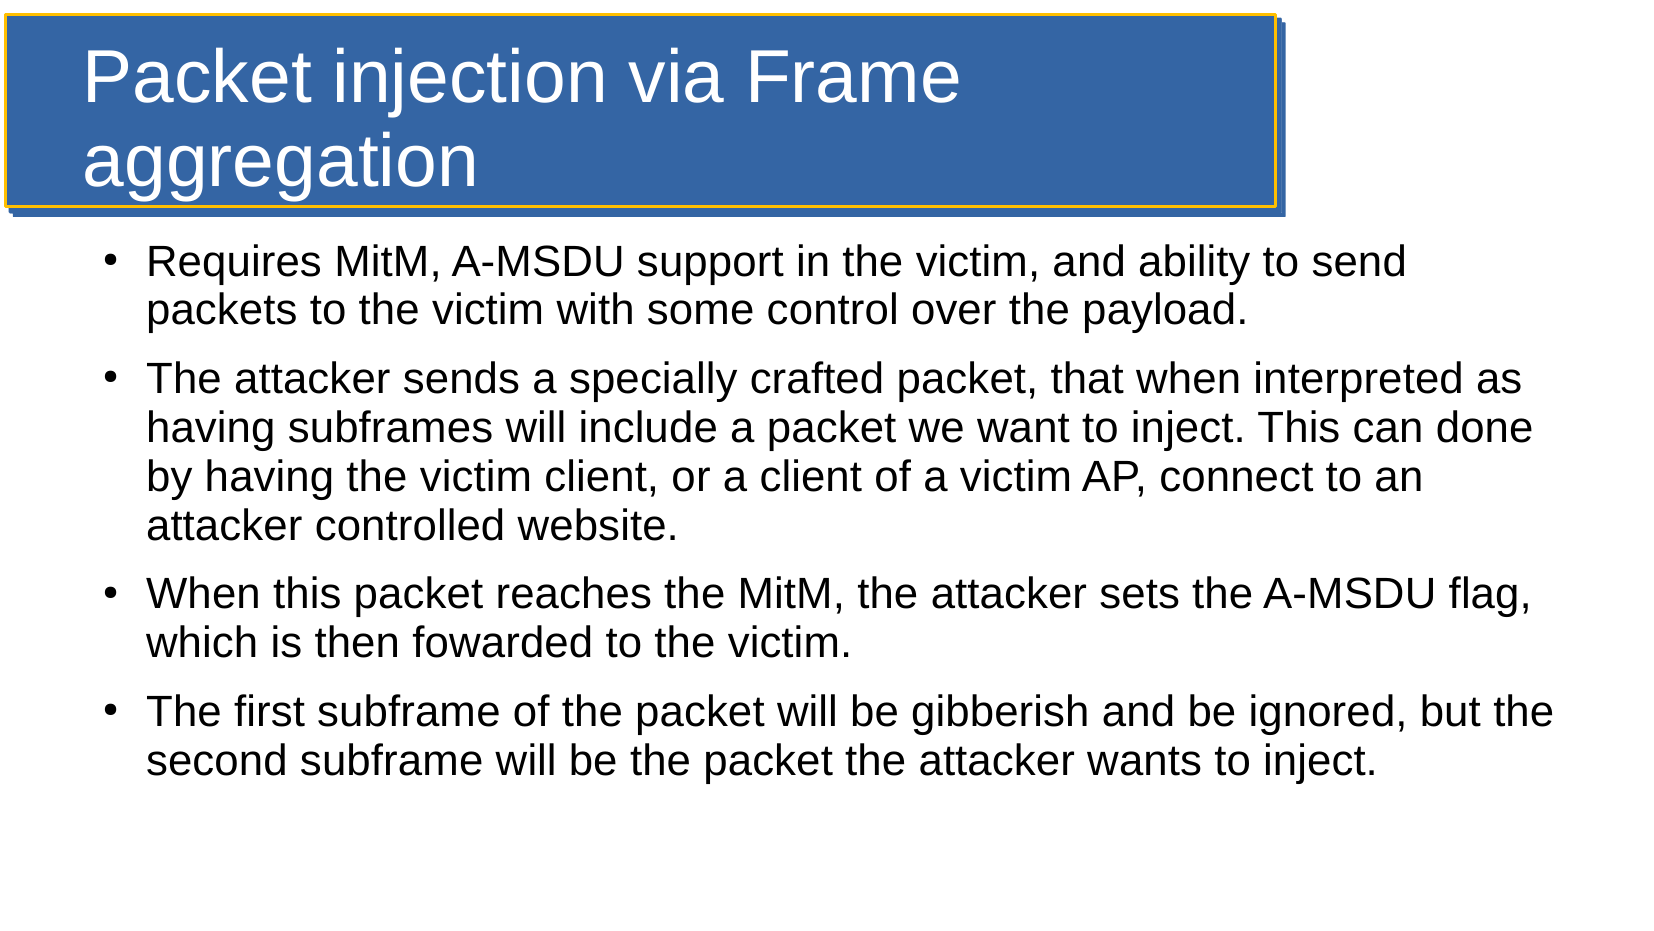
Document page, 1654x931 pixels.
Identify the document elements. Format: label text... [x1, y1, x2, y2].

title Packet injection via Frame aggregation [82, 34, 1235, 203]
list Requires MitM, A-MSDU support in the victim, and ability to send packets to the victim with some control over the payload. The attacker sends a specially crafted packet, that when interpreted as having subframes will include a packet we want to inject. This can done by having the victim client, or a client of a victim AP, connect to an attacker controlled website. When this packet reaches the MitM, the attacker sets the A-MSDU flag, which is then fowarded to the victim. The first subframe of the packet will be gibberish and be ignored, but the second subframe will be the packet the attacker wants to inject. [88, 236, 1565, 798]
